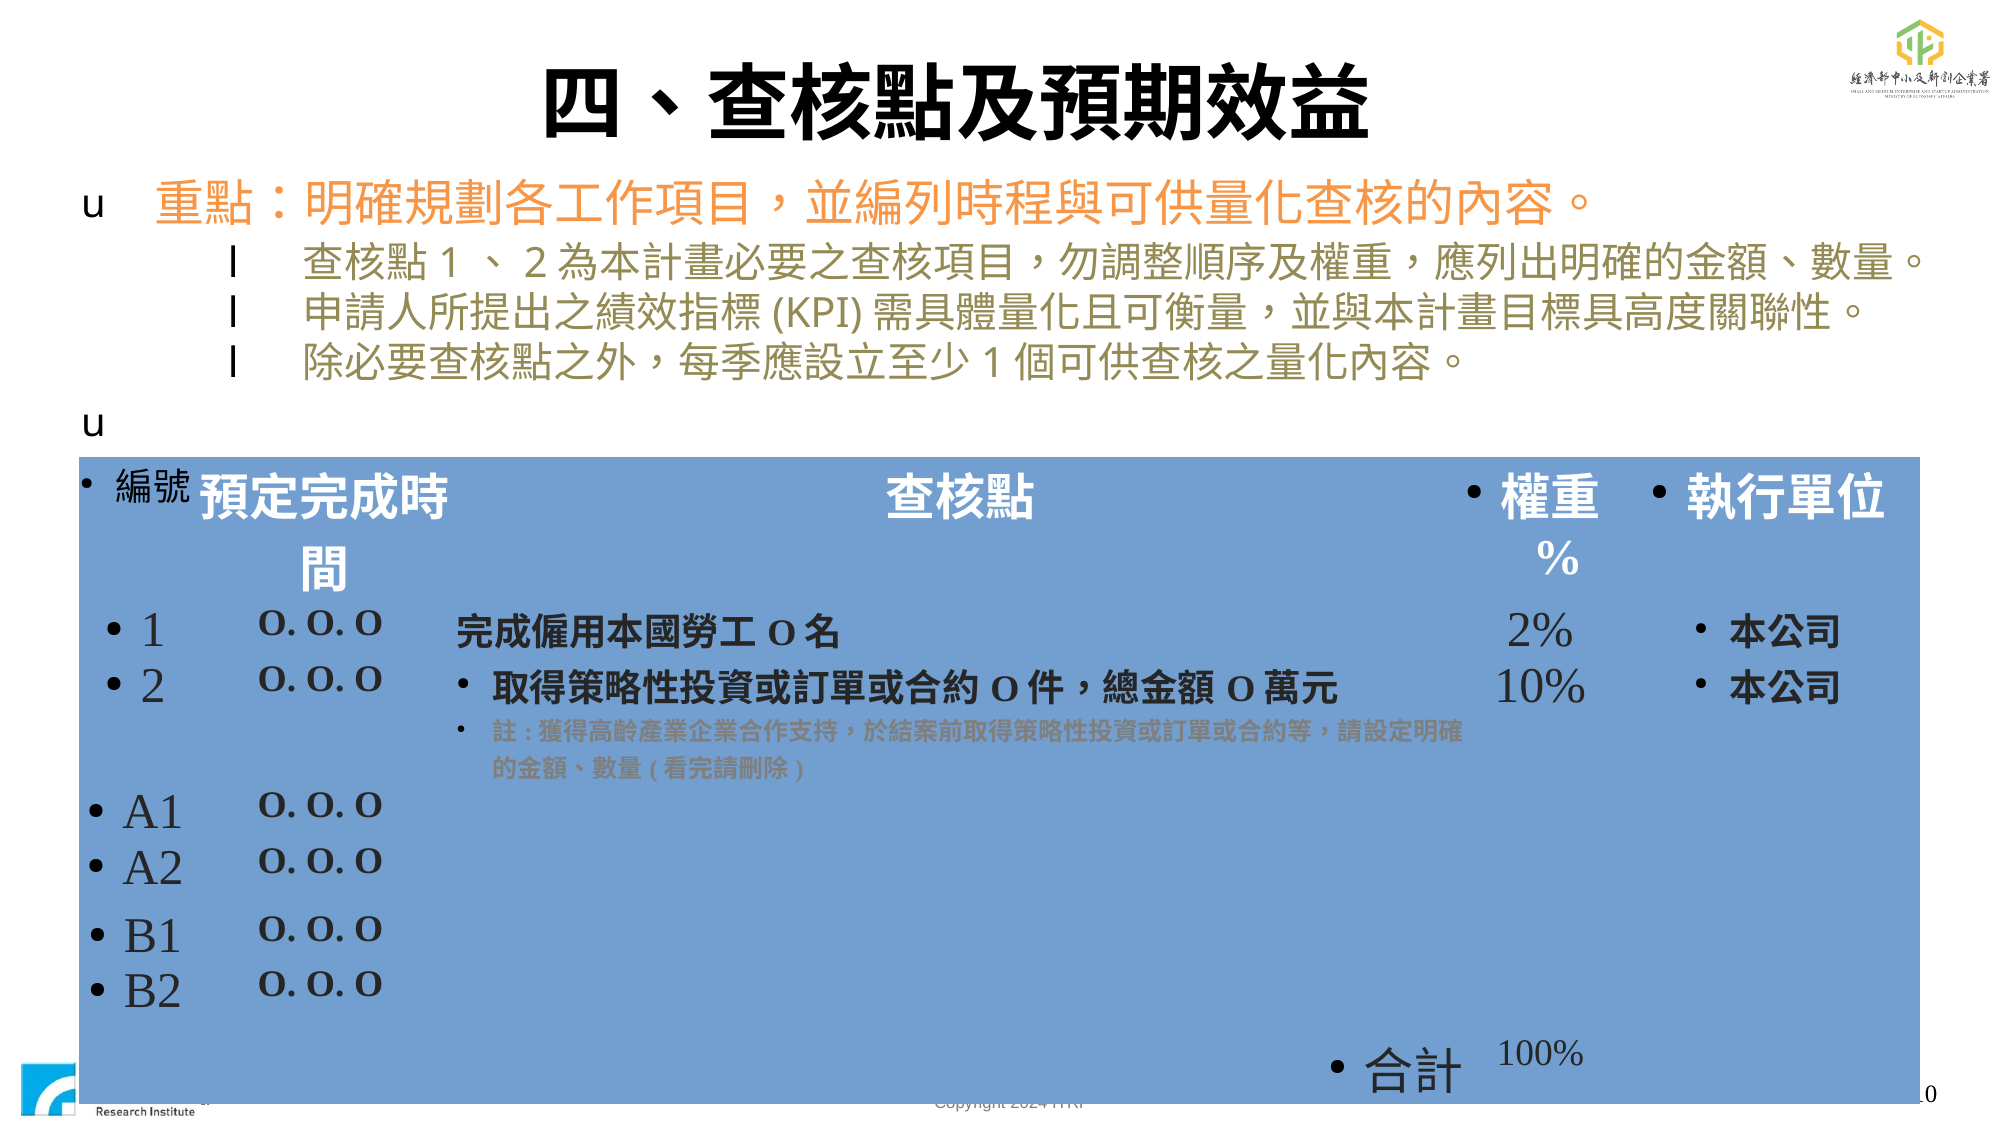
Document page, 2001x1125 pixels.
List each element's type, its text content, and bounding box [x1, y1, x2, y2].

table_cell O. O. O [192, 840, 457, 908]
table_cell B1 [79, 908, 192, 963]
table_cell [1617, 1032, 1920, 1104]
table_cell 取得策略性投資或訂單或合約O件，總金額O萬元 註:獲得高齡產業企業合作支持，於結案前取得策略性投資或訂單或合約等，請設定明確的金額、數量(看完請刪除) [457, 658, 1464, 784]
table_cell [1464, 963, 1617, 1032]
table_cell 100% [1464, 1032, 1617, 1104]
table_cell 2 [79, 658, 192, 784]
table_cell O. O. O [192, 784, 457, 840]
table_cell [1617, 784, 1920, 840]
table_cell 1 [79, 602, 192, 658]
table_cell [457, 840, 1464, 908]
table_cell 本公司 [1617, 602, 1920, 658]
table_cell [1617, 908, 1920, 963]
table_cell 10% [1464, 658, 1617, 784]
table_header 預定完成時間 [192, 457, 457, 602]
table_cell [1617, 840, 1920, 908]
table_cell 完成僱用本國勞工O名 [457, 602, 1464, 658]
list 重點：明確規劃各工作項目，並編列時程與可供量化查核的內容。 查核點1、2為本計畫必要之查核項目，勿調整順序及權重，應列出明確的金額、數量。 申請人所提出之績效指標(KPI)需具體量化且可衡量，並與本計畫目標具高度關聯性。 除必要查核點之外，每季應設立至少1個可供查核之量化內容。 [78, 170, 1921, 401]
table_cell [457, 963, 1464, 1032]
table_cell [457, 784, 1464, 840]
table_cell [1617, 963, 1920, 1032]
table_header 執行單位 [1617, 457, 1920, 602]
text_box 10 [1897, 1070, 1983, 1121]
table_cell O. O. O [192, 658, 457, 784]
table_cell [1464, 908, 1617, 963]
table_header 權重% [1464, 457, 1617, 602]
table_cell 2% [1464, 602, 1617, 658]
table_header 編號 [79, 457, 192, 602]
table_cell [1464, 840, 1617, 908]
table_cell 本公司 [1617, 658, 1920, 784]
table_cell O. O. O [192, 963, 457, 1032]
text_box 四、查核點及預期效益 [271, 22, 1641, 127]
table_header 查核點 [457, 457, 1464, 602]
table_cell [1464, 784, 1617, 840]
table_cell B2 [79, 963, 192, 1032]
table_cell O. O. O [192, 602, 457, 658]
table_cell A1 [79, 784, 192, 840]
table_cell 合計 [79, 1032, 1464, 1104]
table_cell A2 [79, 840, 192, 908]
table_cell O. O. O [192, 908, 457, 963]
table_cell [457, 908, 1464, 963]
